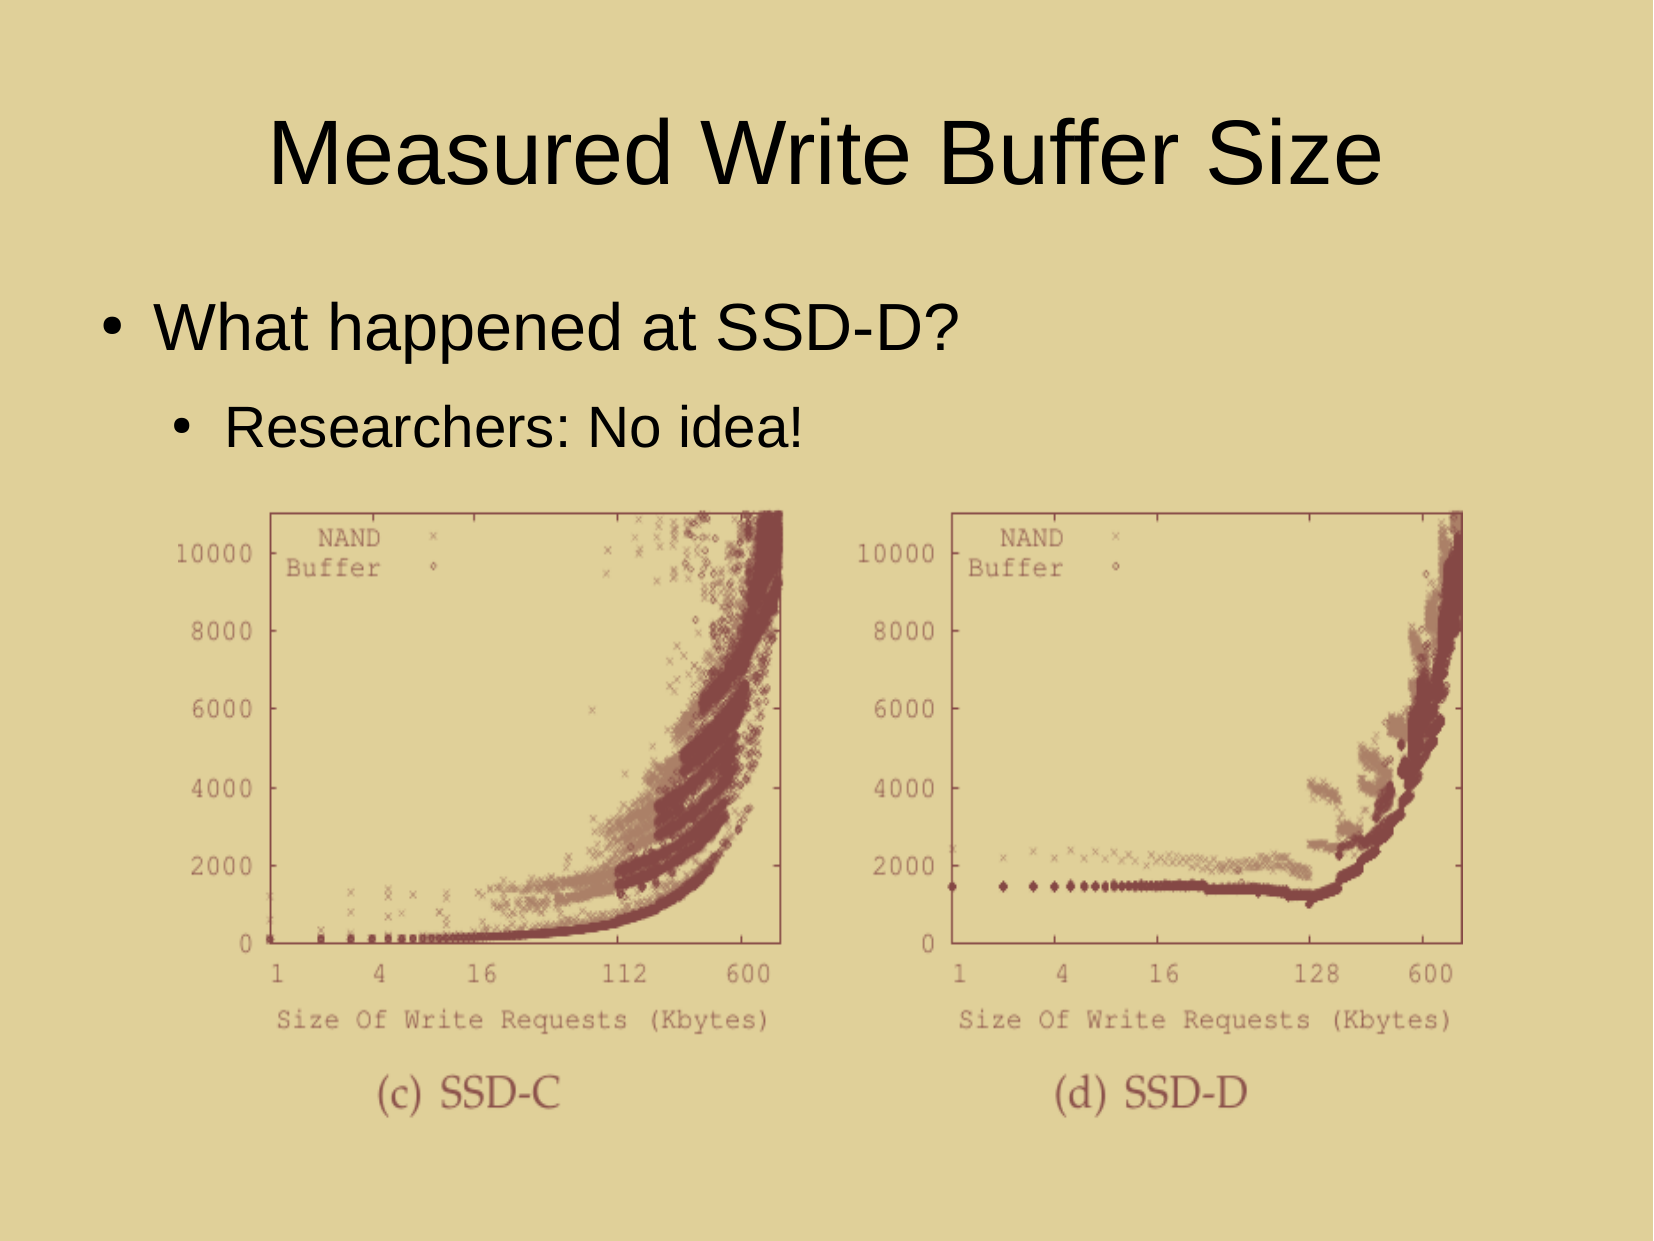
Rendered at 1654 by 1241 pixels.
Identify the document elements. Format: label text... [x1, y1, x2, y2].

list What happened at SSD-D? Researchers: No idea! [82, 290, 1571, 1109]
picture [178, 487, 1463, 1126]
title Measured Write Buffer Size [82, 49, 1571, 257]
